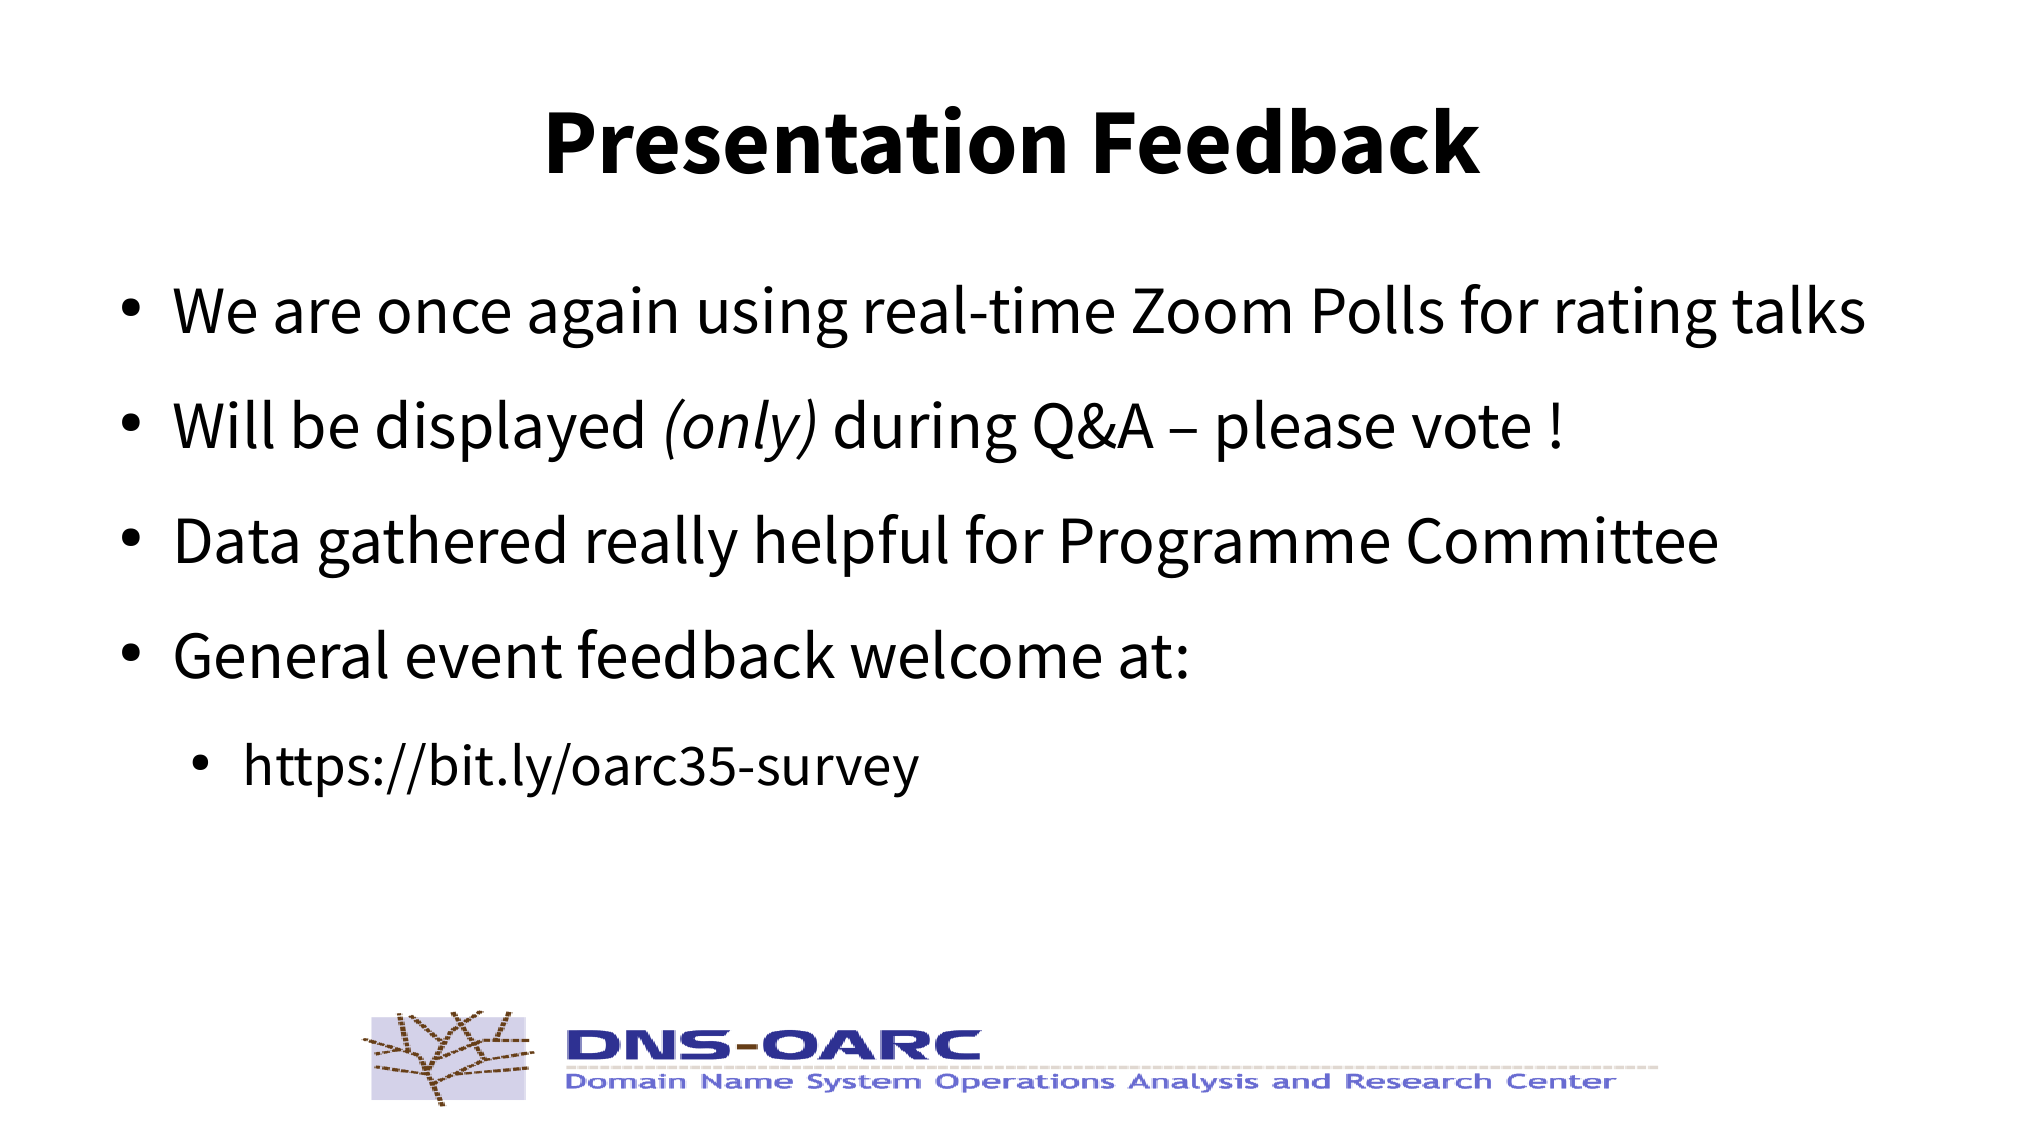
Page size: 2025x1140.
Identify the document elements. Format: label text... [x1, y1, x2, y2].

list We are once again using real-time Zoom Polls for rating talks Will be displayed (only) during Q&A – please vote ! Data gathered really helpful for Programme Committee General event feedback welcome at: https://bit.ly/oarc35-survey [101, 266, 1924, 928]
picture [289, 1004, 1700, 1113]
title Presentation Feedback [101, 45, 1924, 236]
